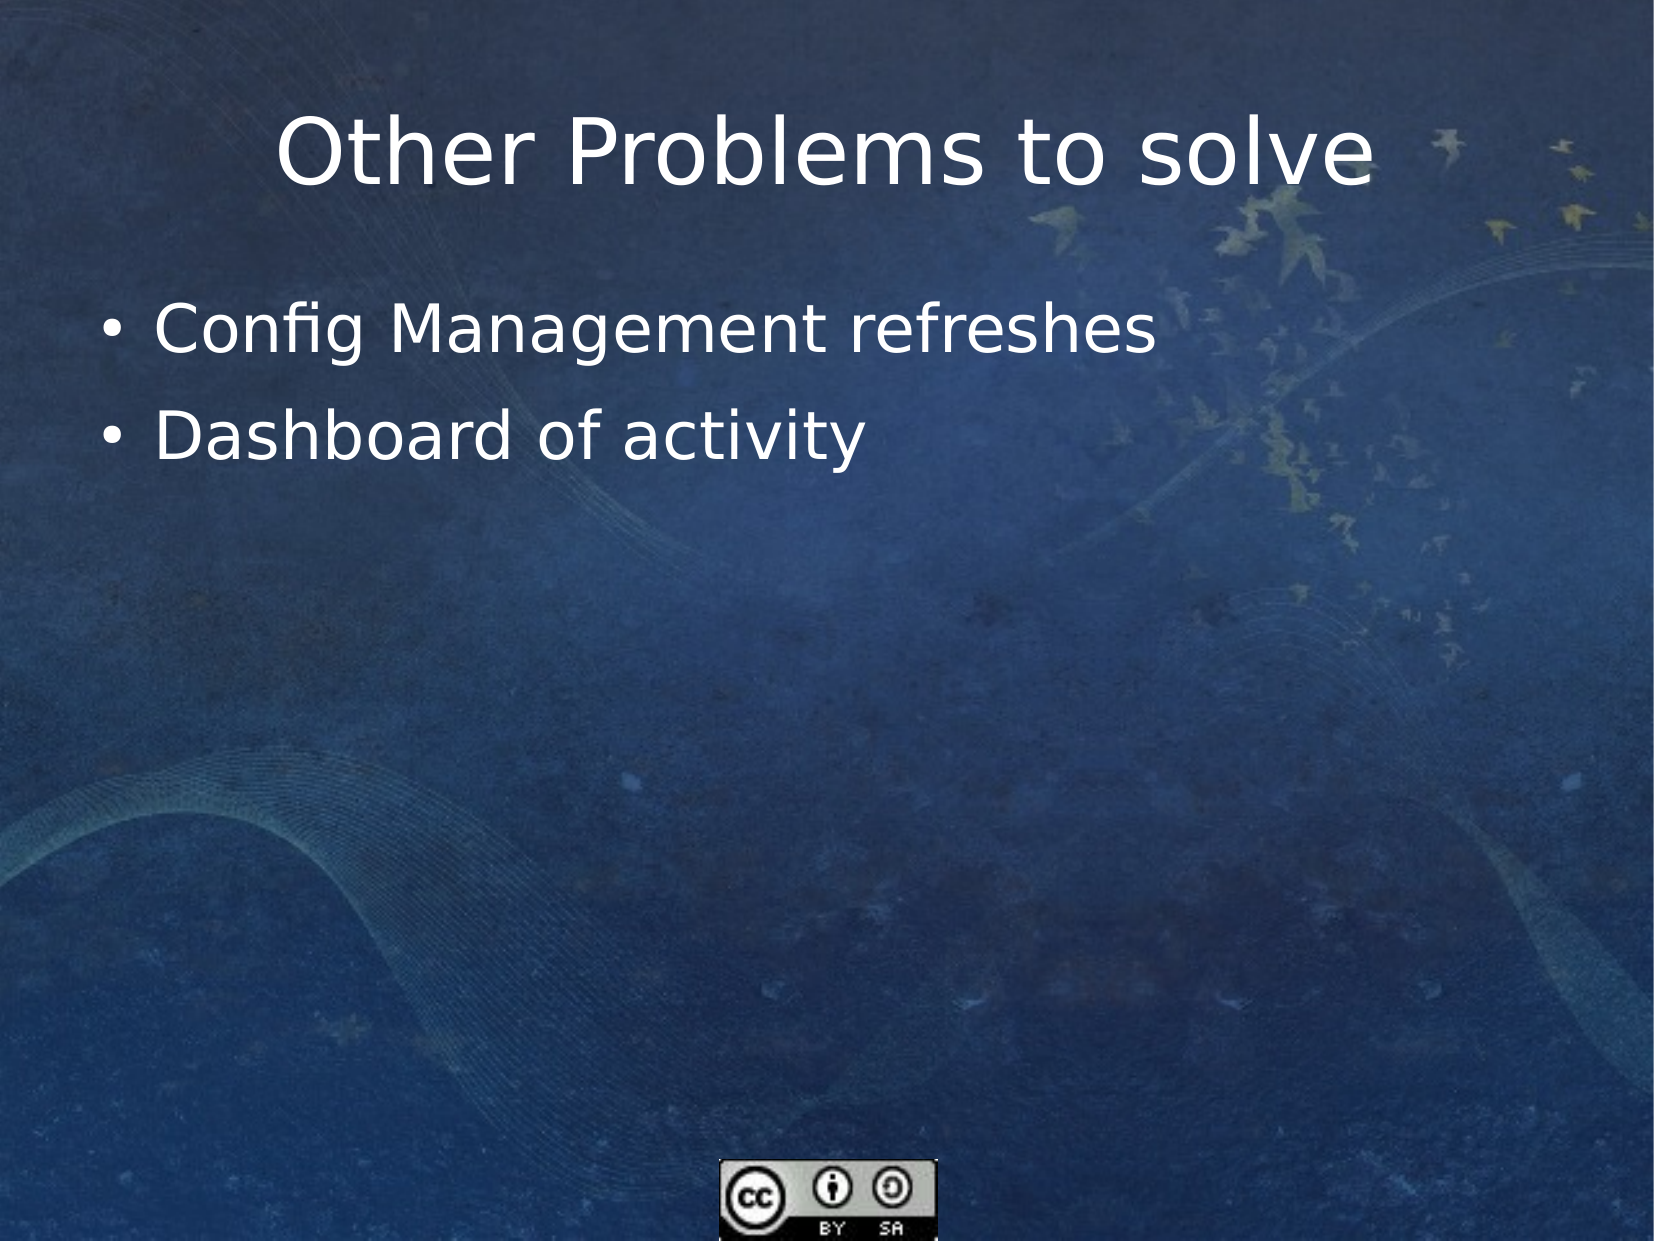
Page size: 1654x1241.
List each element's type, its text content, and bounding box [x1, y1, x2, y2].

title Other Problems to solve [82, 56, 1571, 250]
list Config Management refreshes Dashboard of activity [82, 290, 1571, 1094]
picture [0, 0, 1654, 1241]
